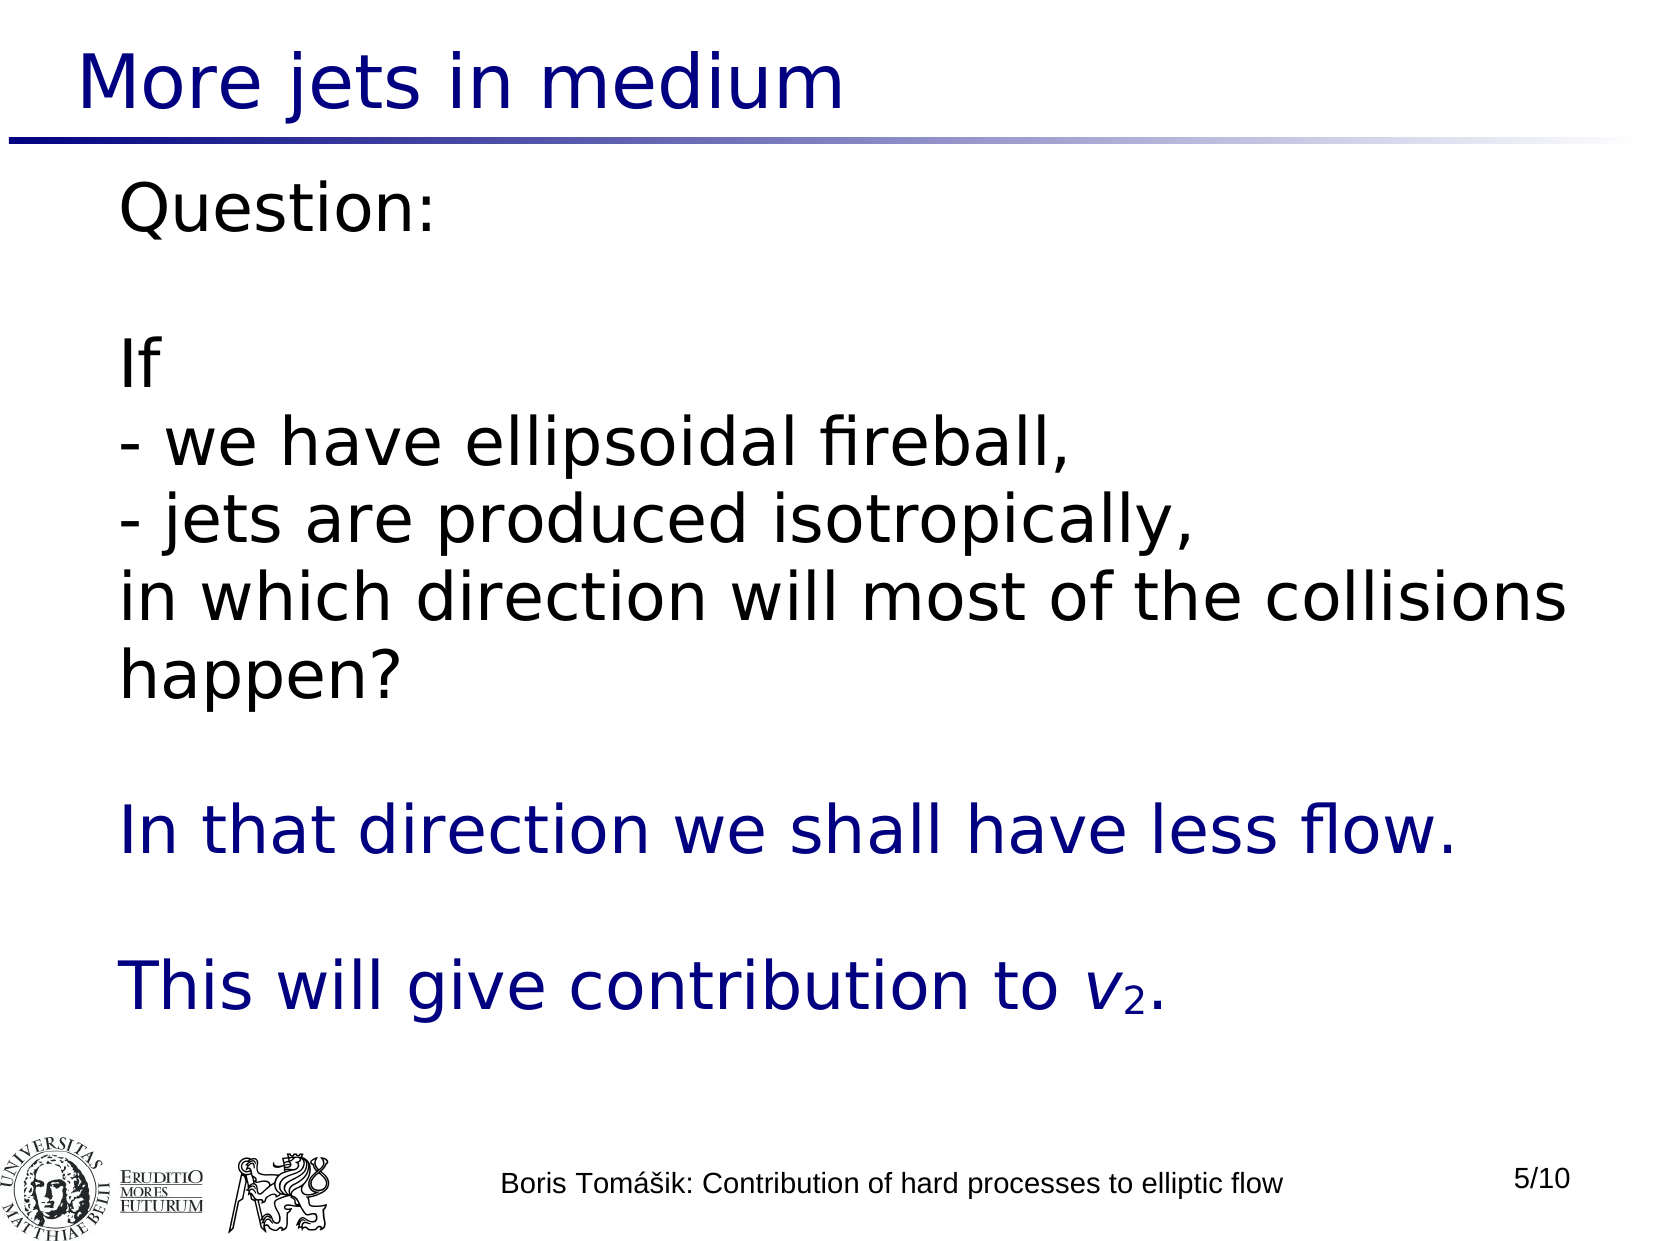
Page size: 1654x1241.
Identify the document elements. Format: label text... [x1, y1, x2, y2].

picture [0, 1137, 203, 1241]
picture [221, 1143, 340, 1241]
subtitle Question: If - we have ellipsoidal fireball, - jets are produced isotropically, in which direction will most of the collisions happen? In that direction we shall have less flow. This will give contribution to v2. [82, 159, 1571, 1114]
title More jets in medium [75, 17, 1565, 149]
